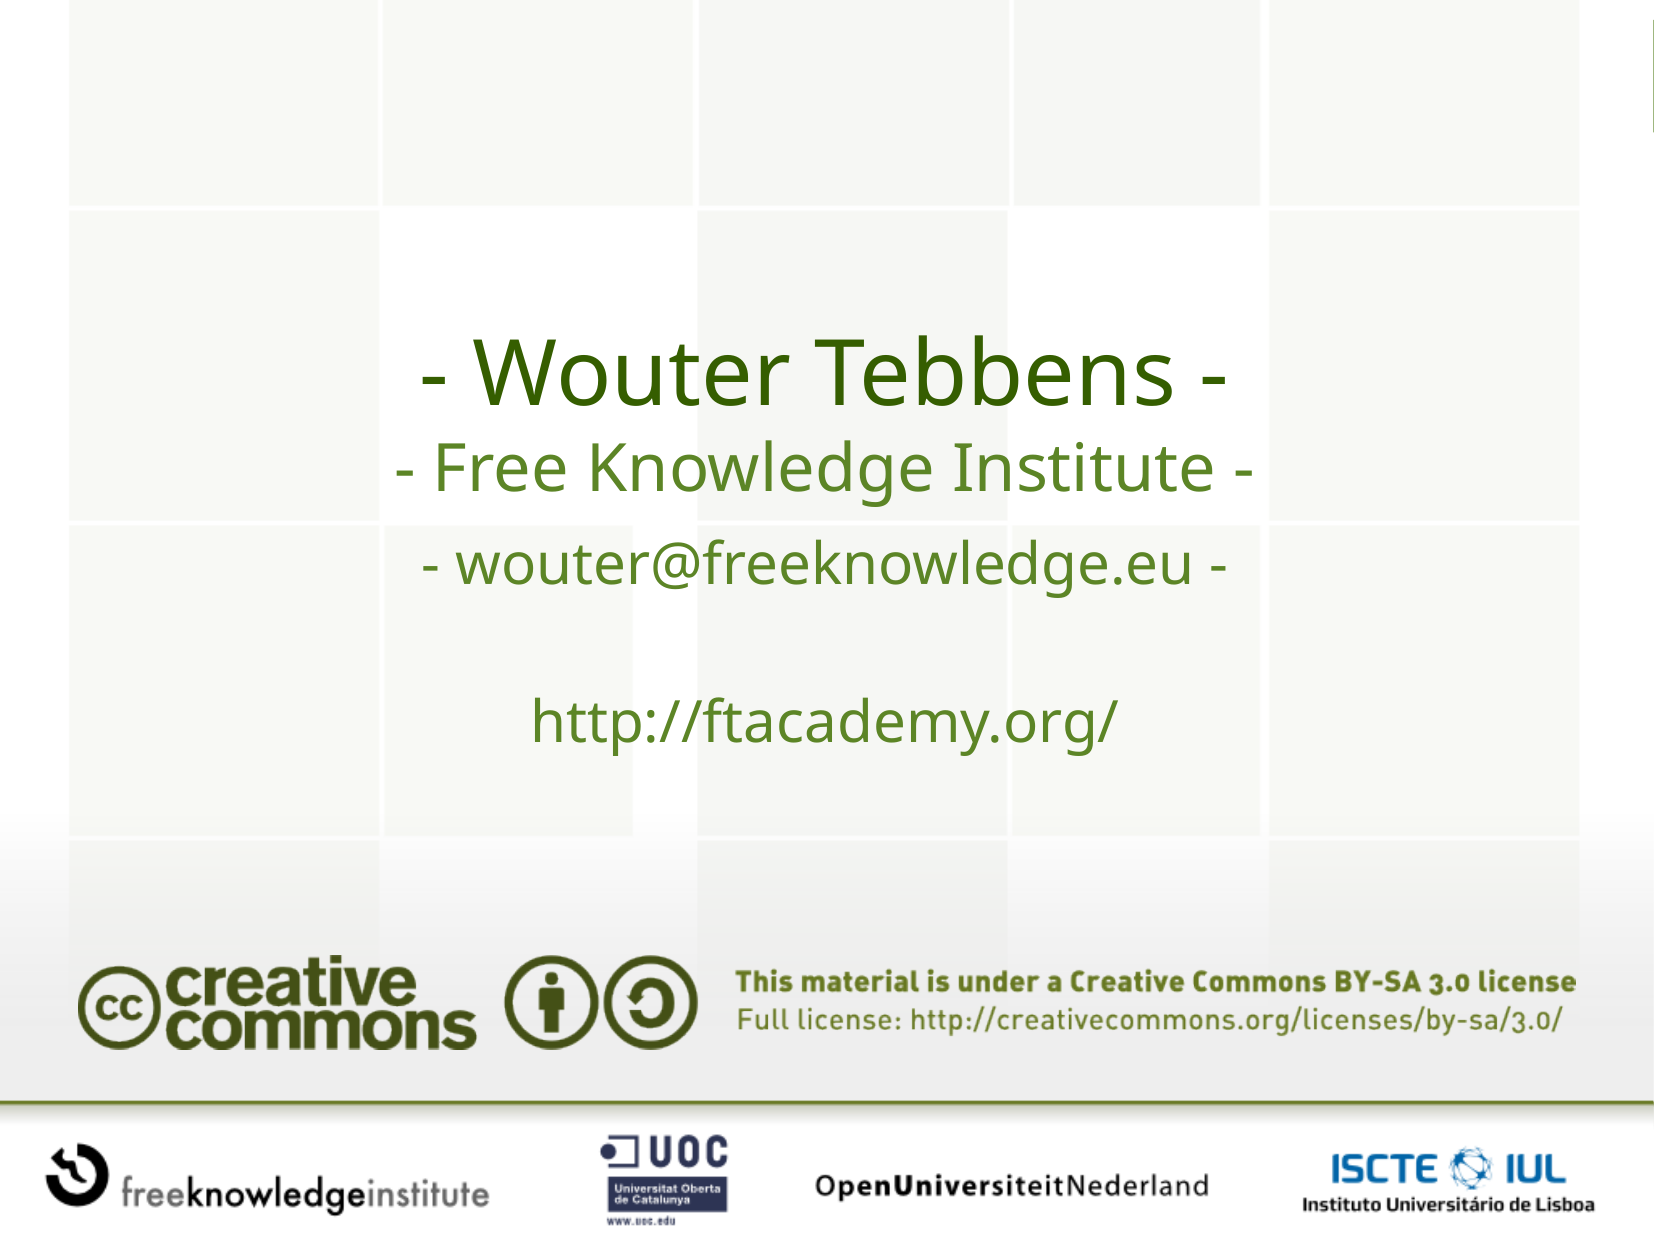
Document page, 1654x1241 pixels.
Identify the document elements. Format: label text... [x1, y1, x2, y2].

text_box - Wouter Tebbens - [75, 300, 1576, 412]
text_box - Free Knowledge Institute - [75, 412, 1576, 509]
picture [0, 0, 1654, 1241]
text_box - wouter@freeknowledge.eu - http://ftacademy.org/ [75, 514, 1576, 742]
